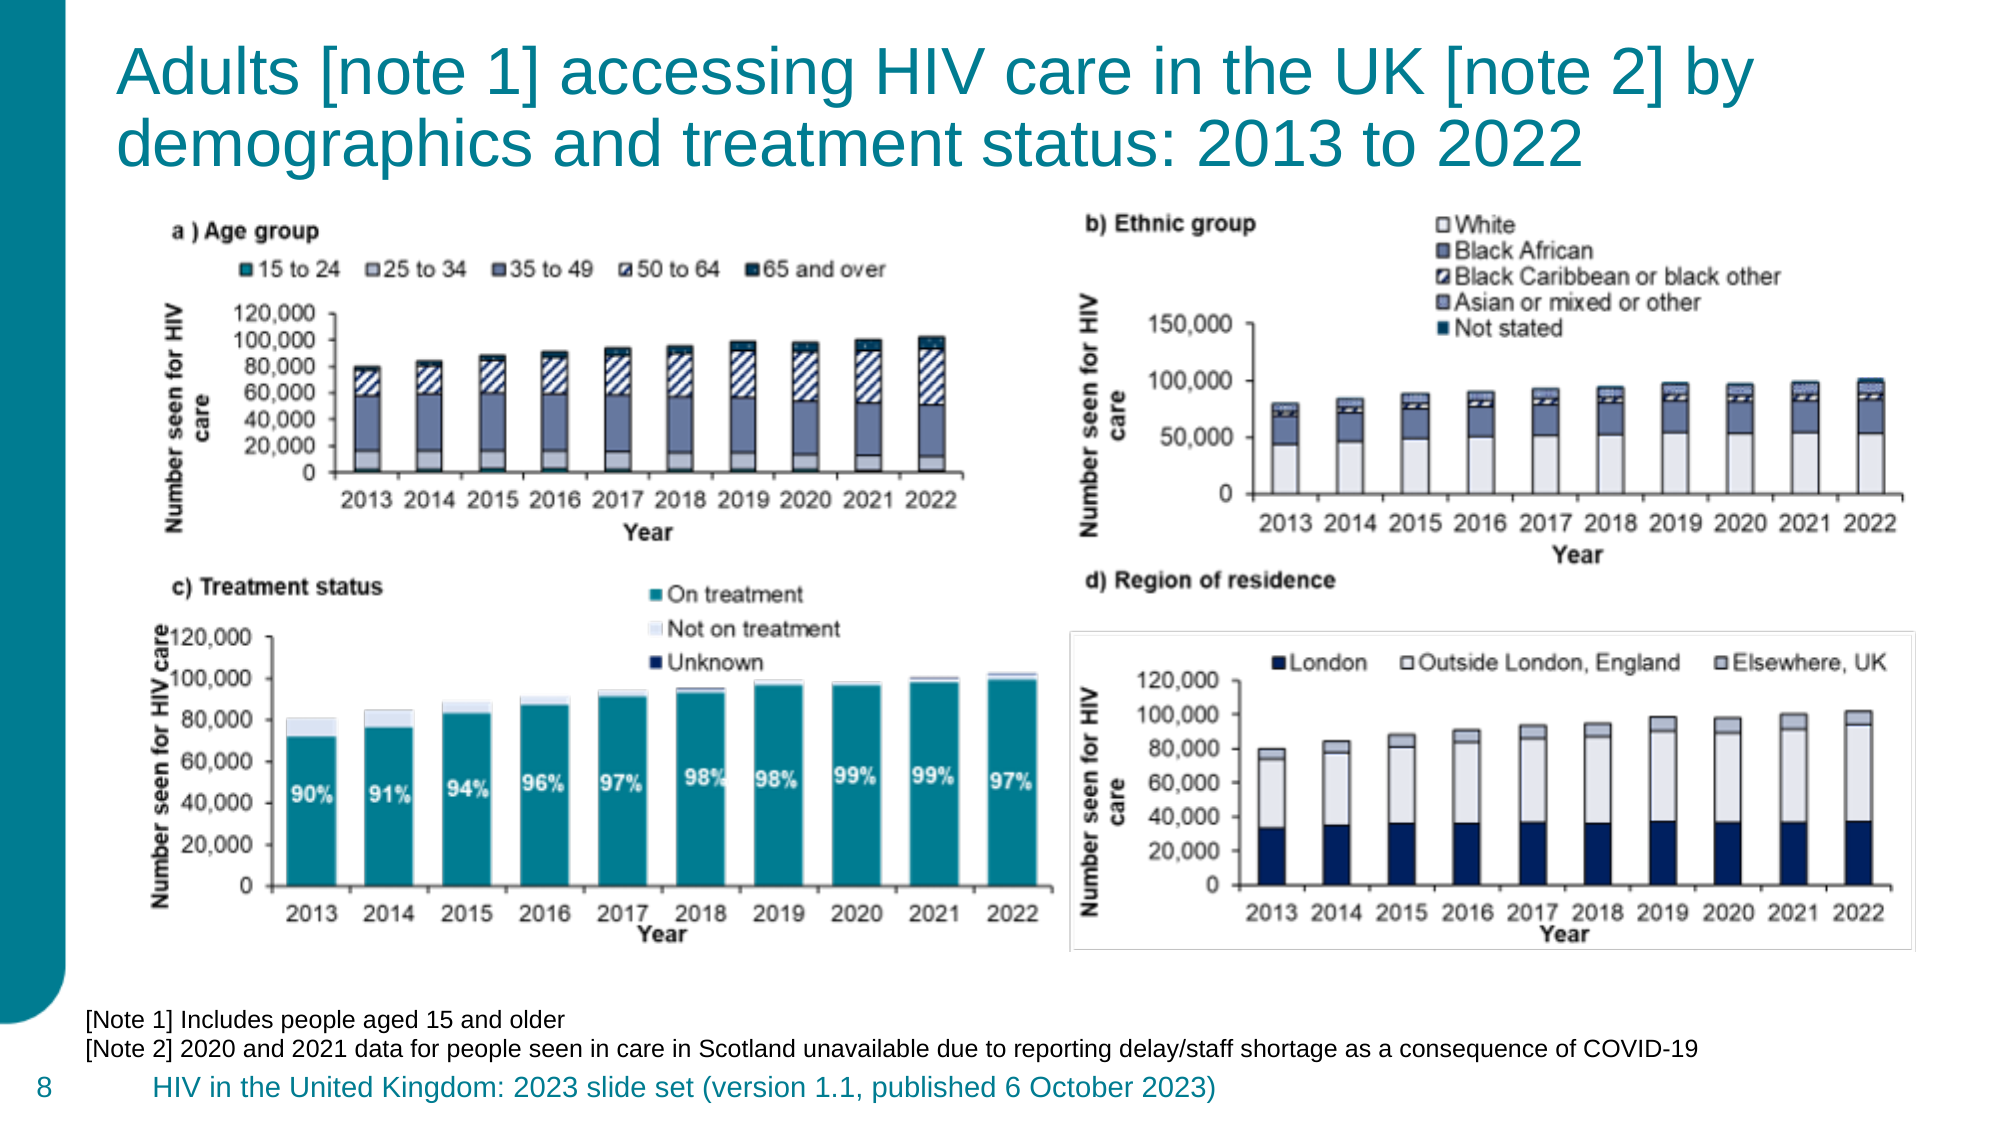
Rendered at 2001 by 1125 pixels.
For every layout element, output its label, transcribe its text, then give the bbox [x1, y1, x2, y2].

text_box [Note 1] Includes people aged 15 and older [Note 2] 2020 and 2021 data for people seen in care in Scotland unavailable due to reporting delay/staff shortage as a consequence of COVID-19 [70, 995, 1849, 1072]
picture [137, 201, 1928, 952]
title Adults [note 1] accessing HIV care in the UK [note 2] by demographics and treatment status: 2013 to 2022 [101, 29, 1926, 189]
text_box [21, 1056, 120, 1117]
text_box HIV in the United Kingdom: 2023 slide set (version 1.1, published 6 October 2023) [137, 1072, 1780, 1116]
